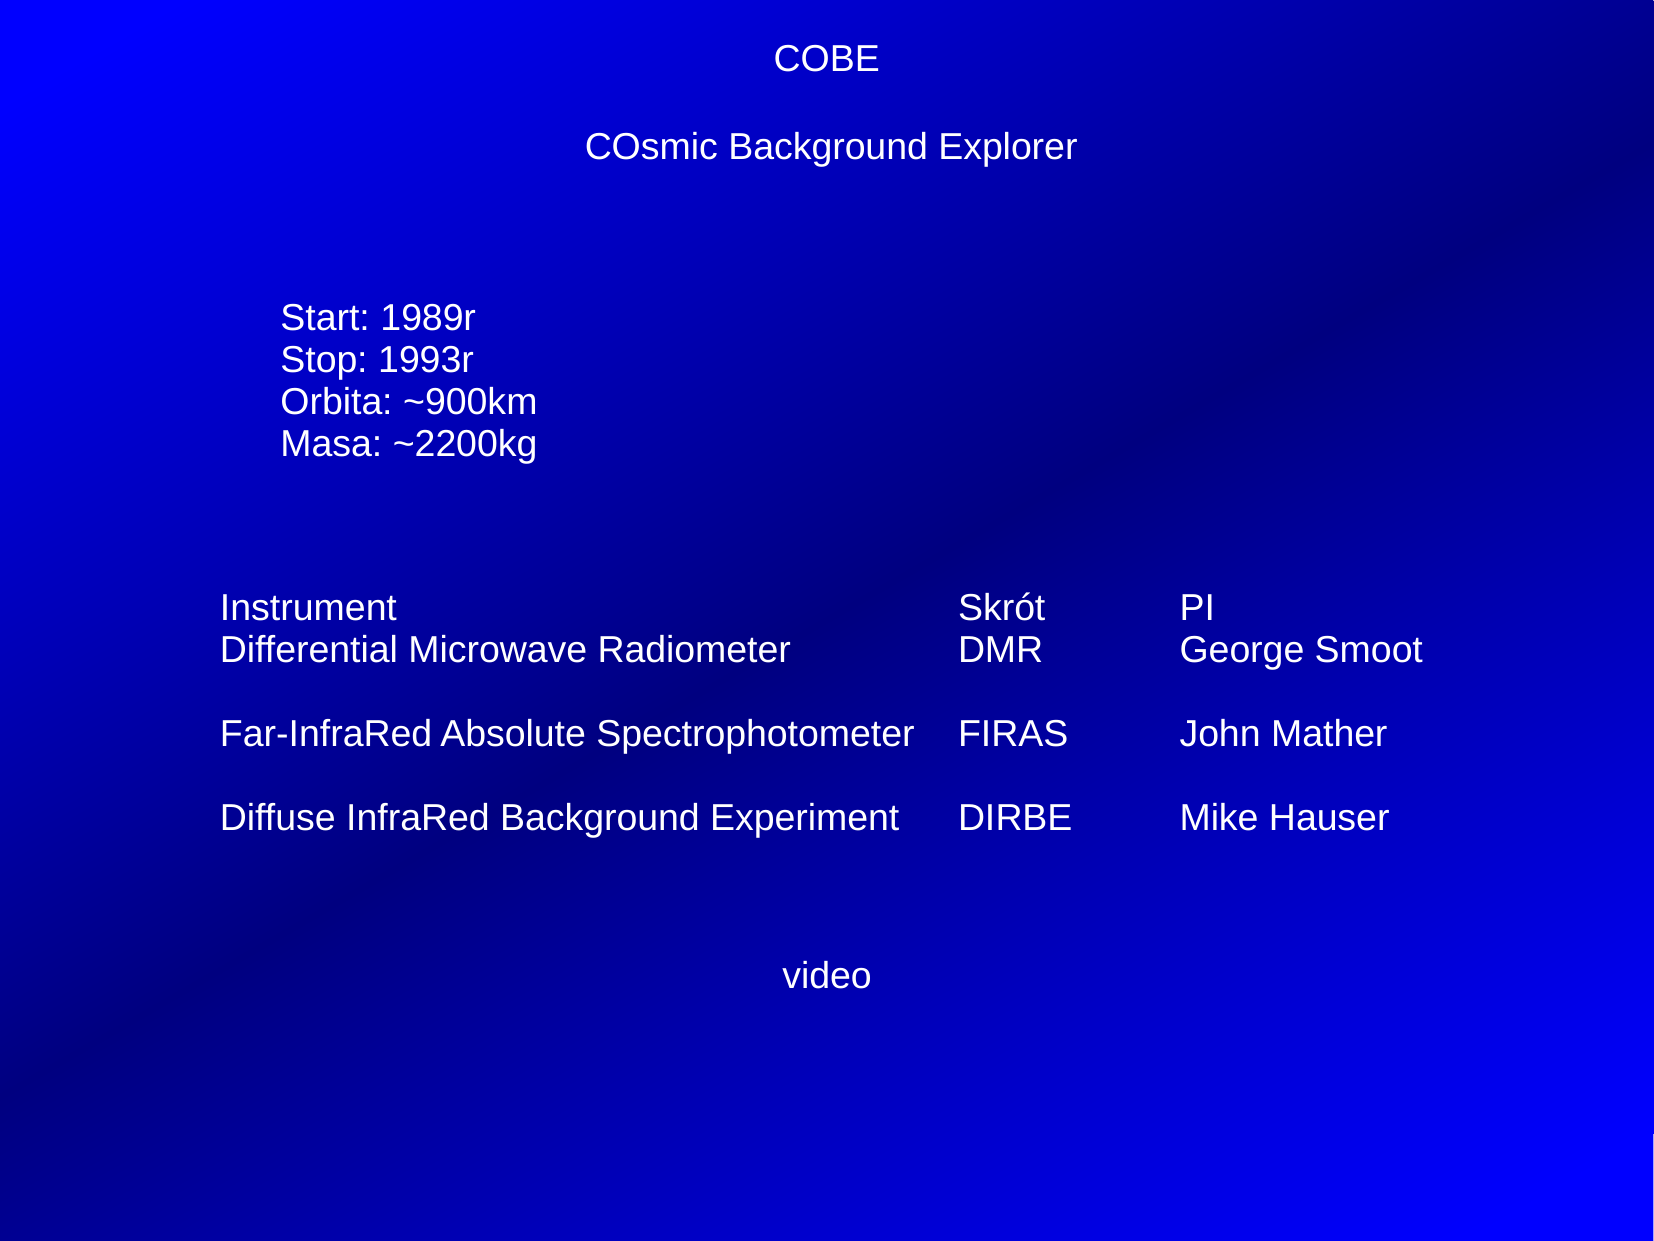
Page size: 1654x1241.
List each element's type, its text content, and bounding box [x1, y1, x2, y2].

text_box Instrument Skrót PI Differential Microwave Radiometer DMR George Smoot Far-InfraRed Absolute Spectrophotometer FIRAS John Mather Diffuse InfraRed Background Experiment DIRBE Mike Hauser [205, 578, 1447, 846]
text_box COBE [758, 29, 895, 87]
text_box Start: 1989r Stop: 1993r Orbita: ~900km Masa: ~2200kg [265, 289, 553, 473]
text_box COsmic Background Explorer [570, 118, 1123, 217]
text_box video [767, 947, 916, 1004]
